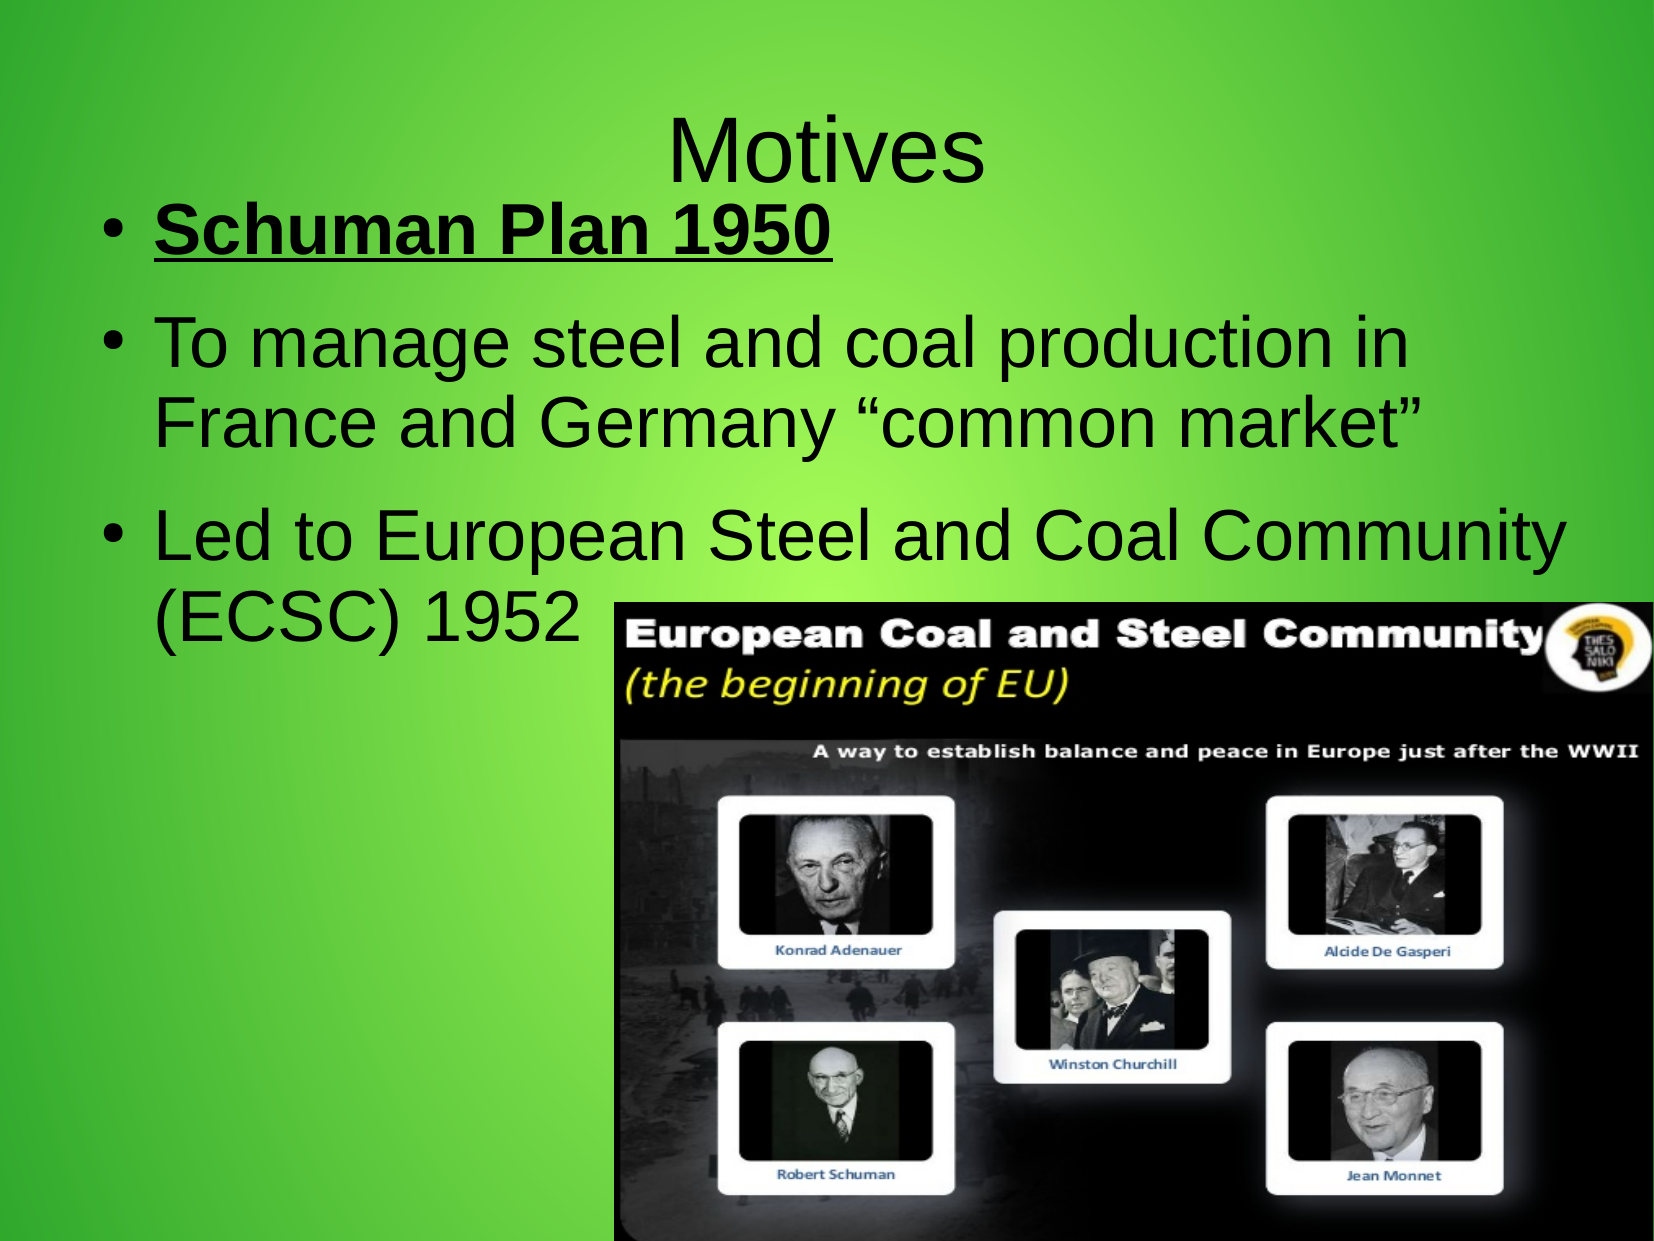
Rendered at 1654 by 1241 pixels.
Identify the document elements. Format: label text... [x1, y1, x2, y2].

list Schuman Plan 1950 To manage steel and coal production in France and Germany “common market” Led to European Steel and Coal Community (ECSC) 1952 [82, 188, 1571, 909]
picture [614, 602, 1654, 1241]
title Motives [82, 47, 1571, 188]
